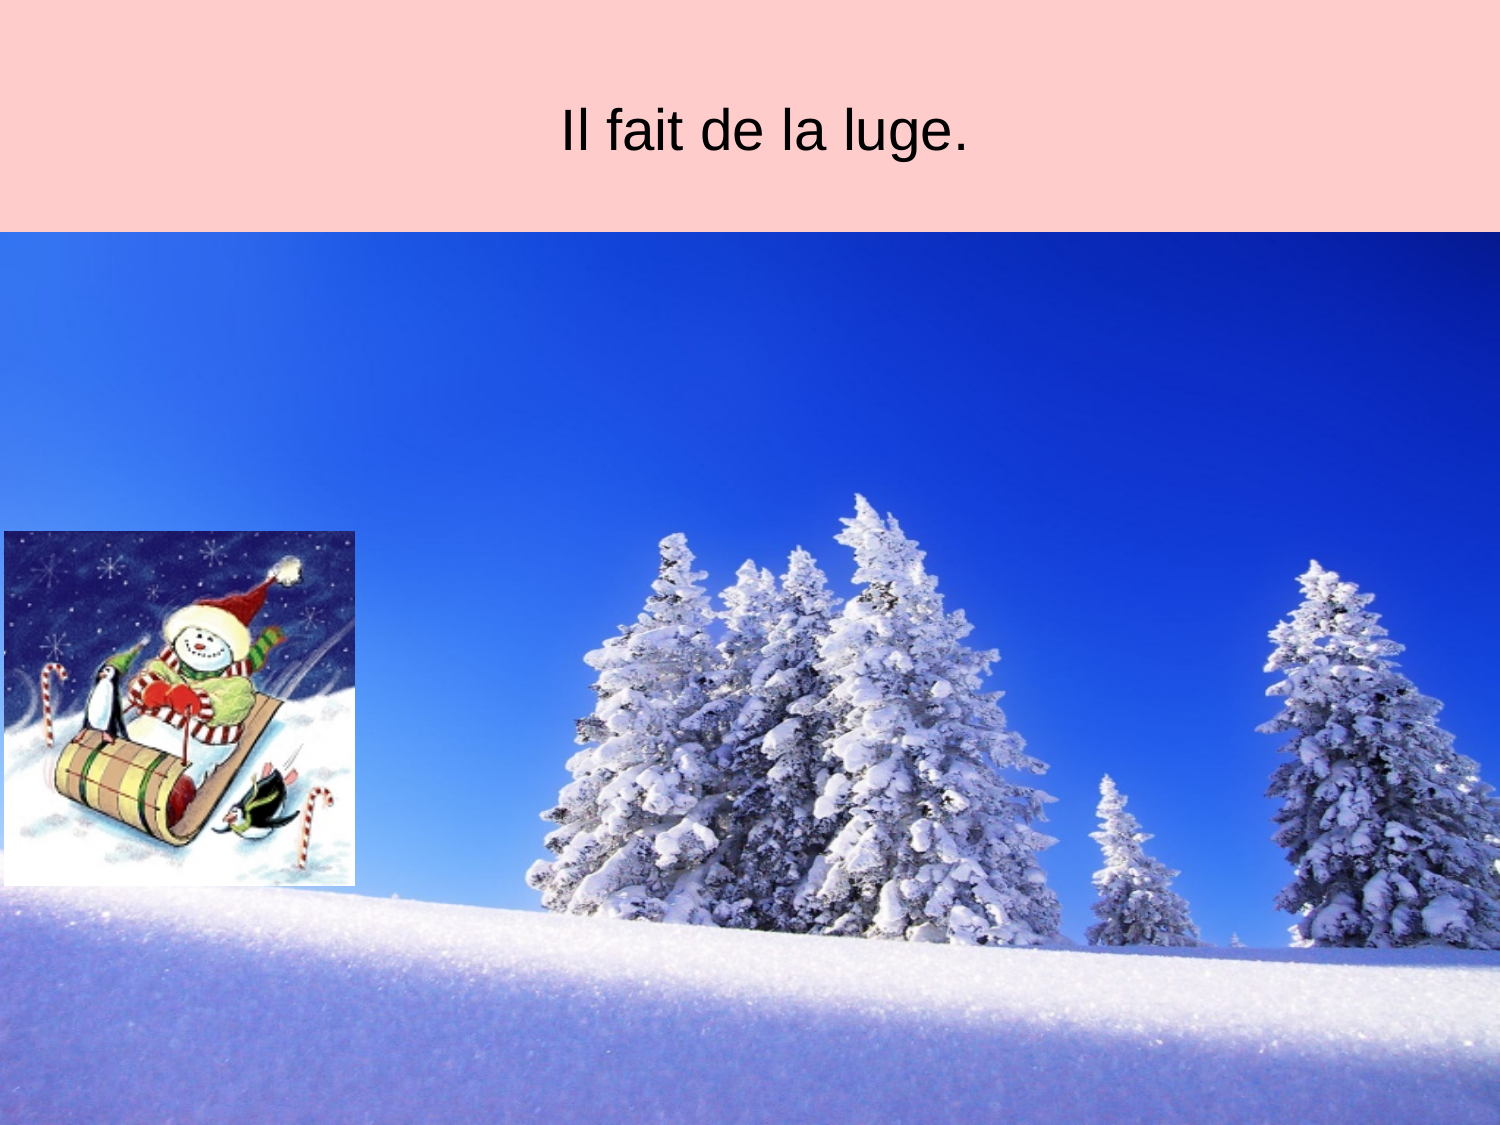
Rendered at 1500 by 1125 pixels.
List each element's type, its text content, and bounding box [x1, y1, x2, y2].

title Il fait de la luge. [106, 21, 1426, 232]
picture [0, 232, 1500, 1125]
